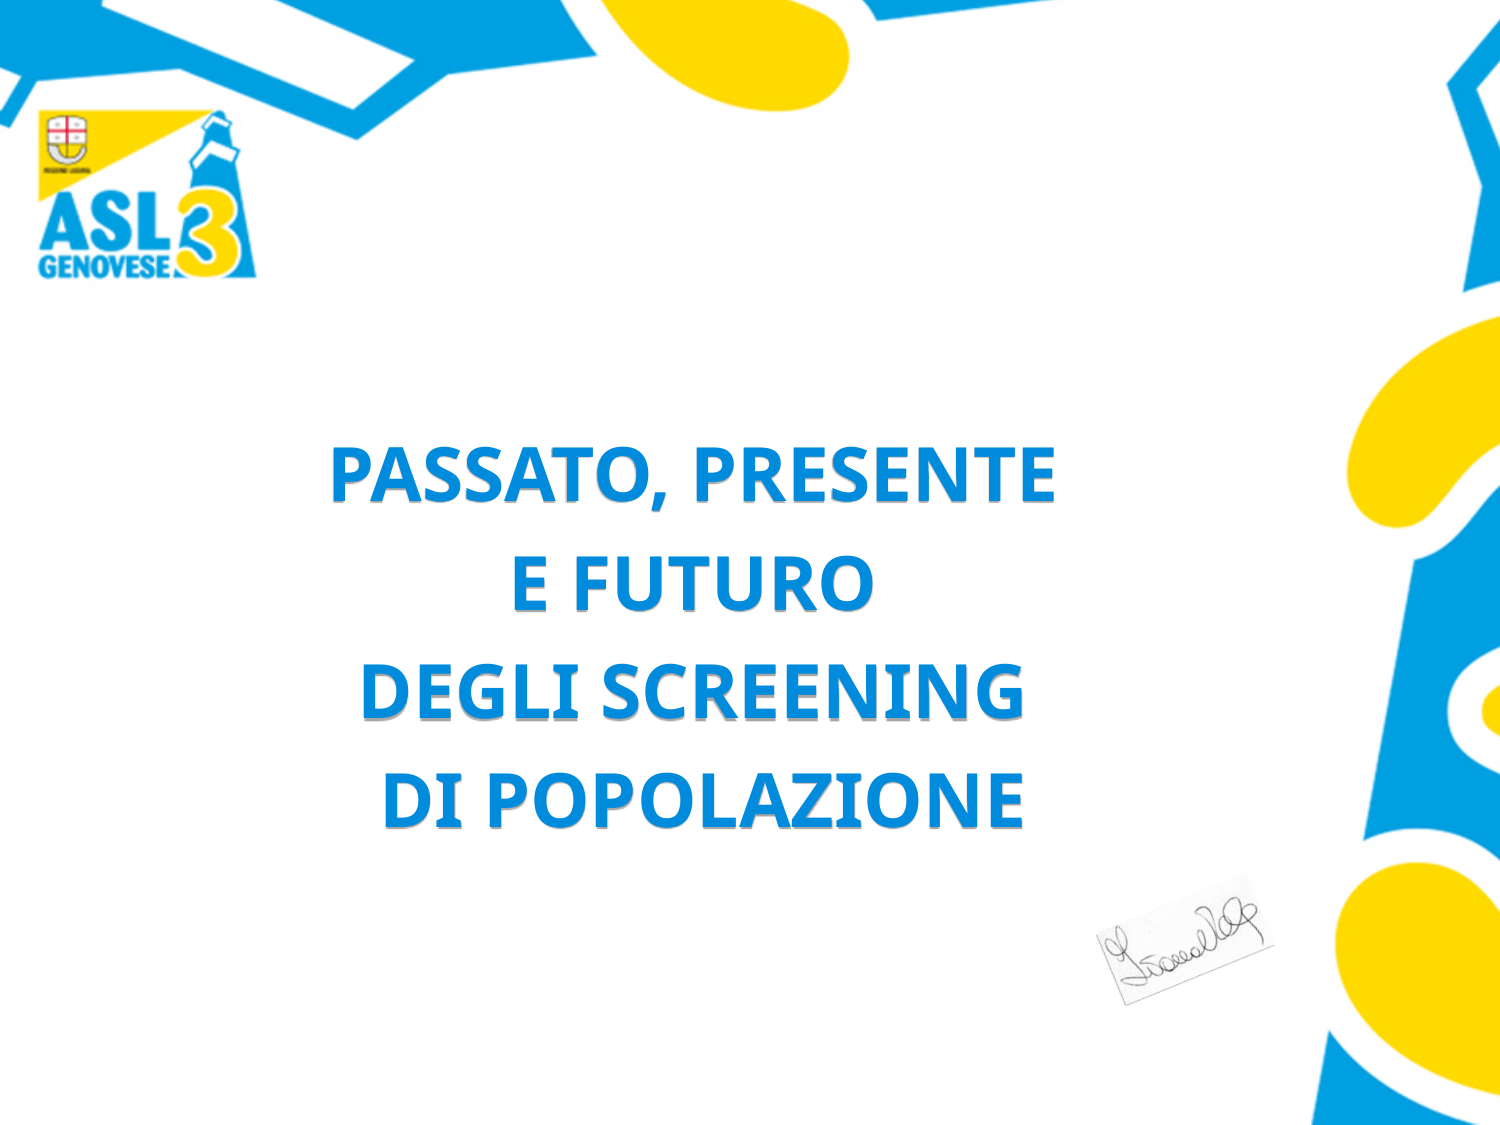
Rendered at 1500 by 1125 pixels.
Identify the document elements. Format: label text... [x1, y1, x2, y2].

picture [1096, 871, 1277, 1005]
list PASSATO, PRESENTE E FUTURO DEGLI SCREENING DI POPOLAZIONE [75, 310, 1331, 1005]
